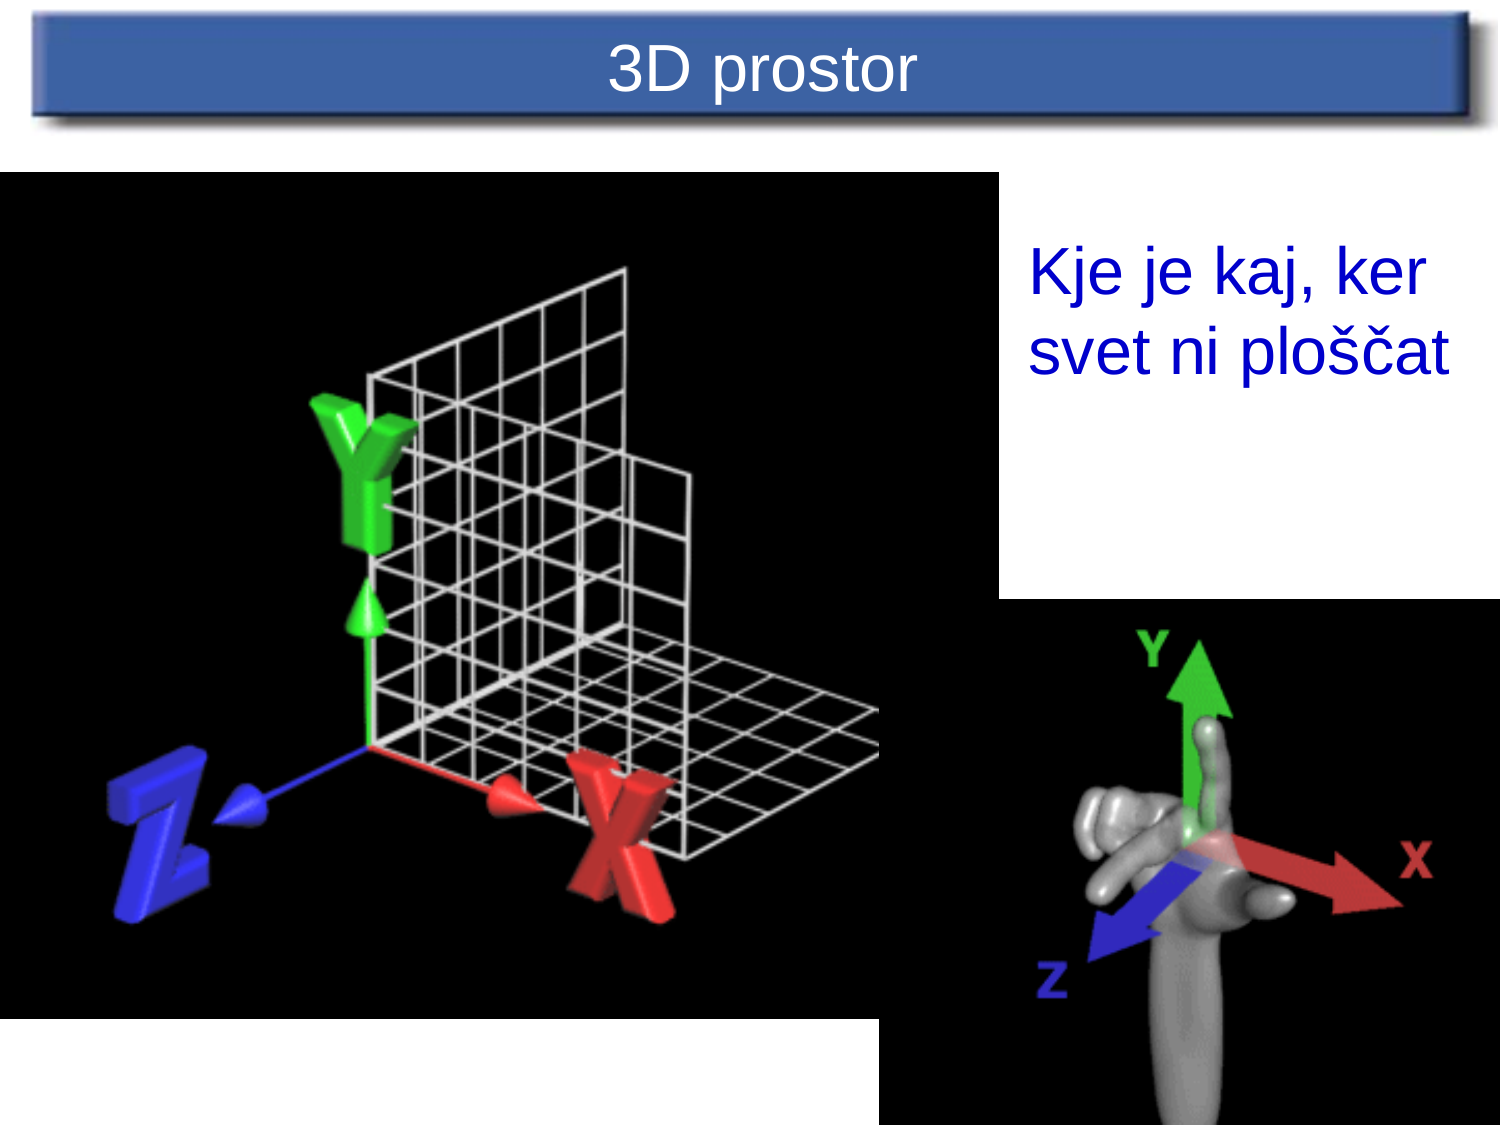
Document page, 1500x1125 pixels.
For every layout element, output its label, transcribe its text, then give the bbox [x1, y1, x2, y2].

picture [0, 172, 1500, 1125]
title 3D prostor [273, 16, 1254, 113]
text_box Kje je kaj, ker svet ni ploščat [1013, 219, 1500, 396]
picture [30, 8, 1498, 136]
